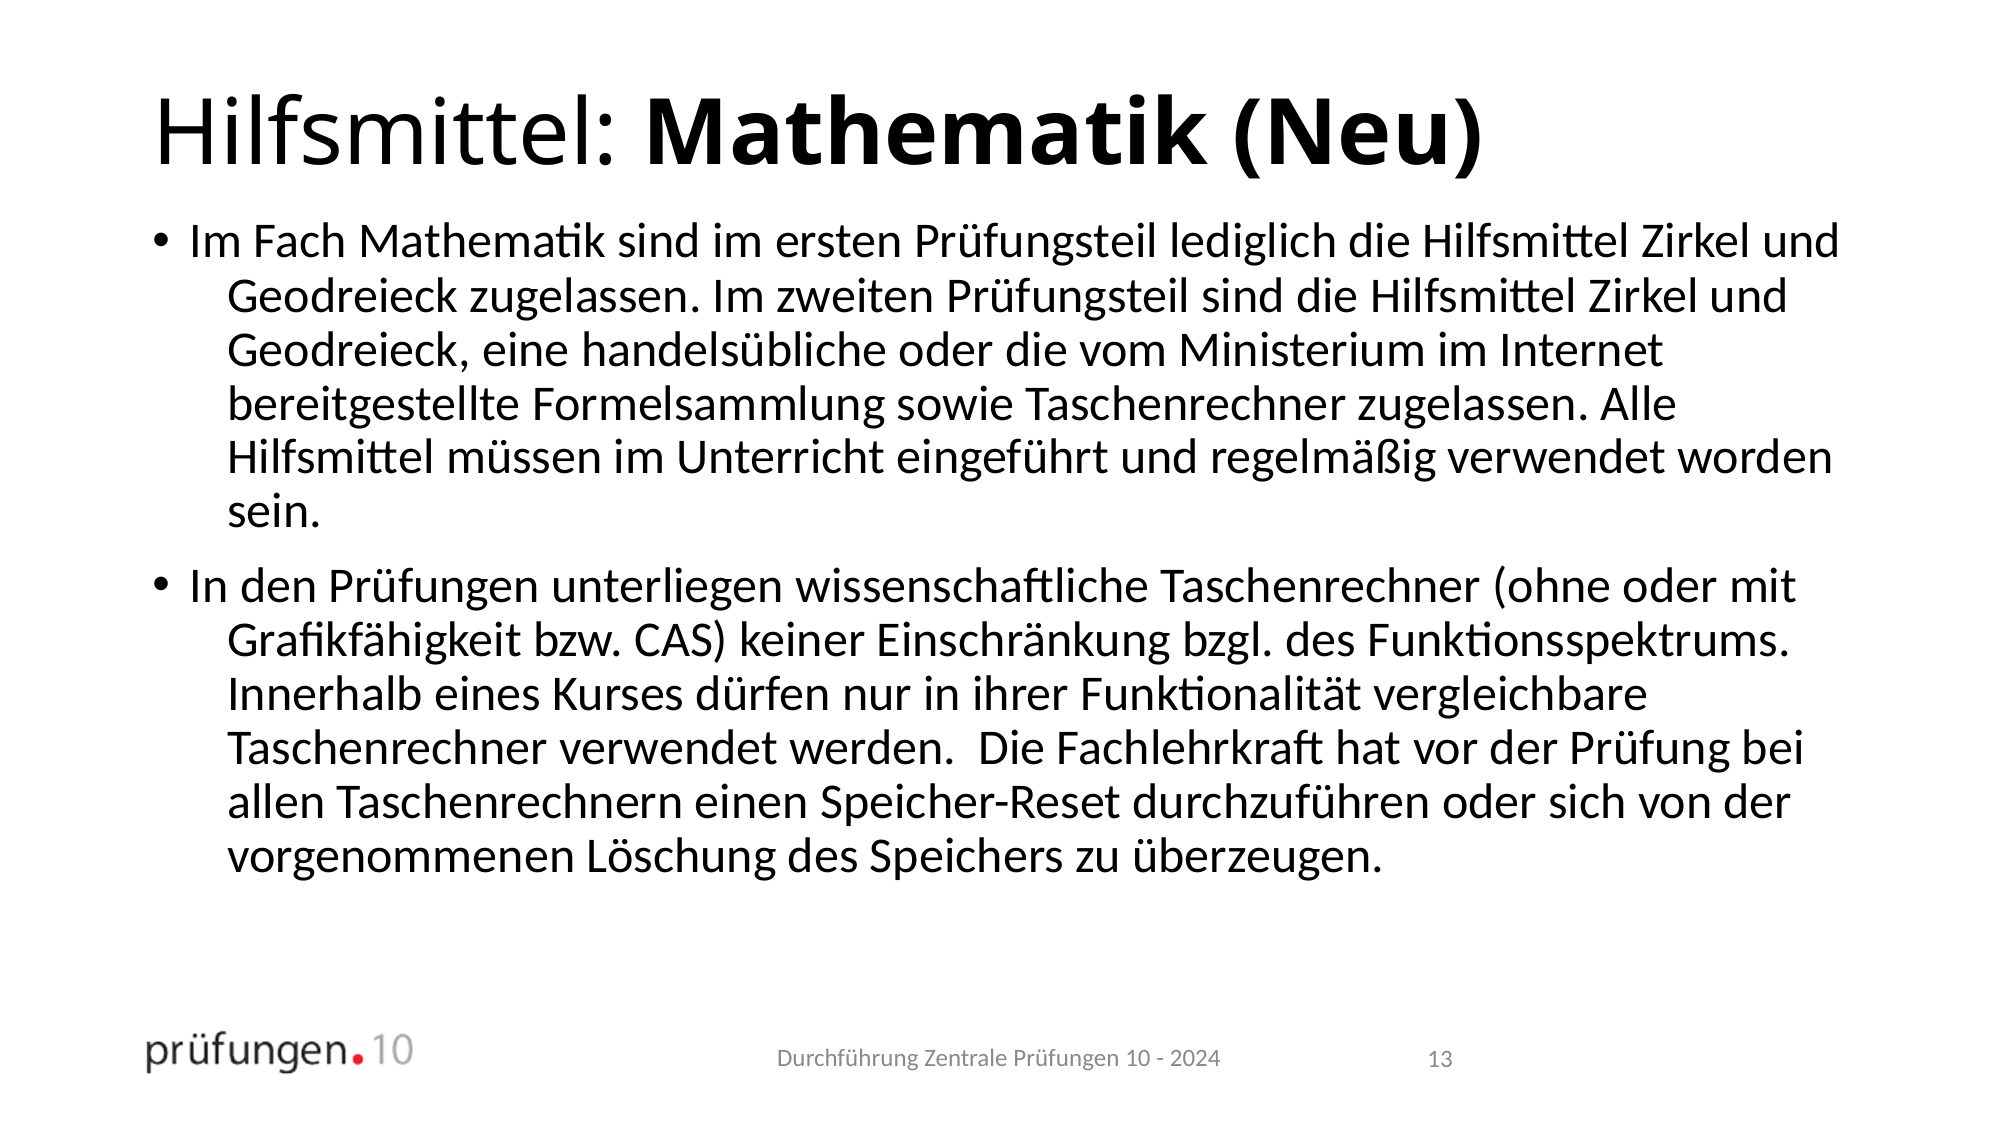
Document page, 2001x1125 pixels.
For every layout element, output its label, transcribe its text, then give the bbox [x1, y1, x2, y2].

text_box [1412, 1027, 1863, 1088]
title Hilfsmittel: Mathematik (Neu) [137, 77, 1863, 193]
list Im Fach Mathematik sind im ersten Prüfungsteil lediglich die Hilfsmittel Zirkel und Geodreieck zugelassen. Im zweiten Prüfungsteil sind die Hilfsmittel Zirkel und Geodreieck, eine handelsübliche oder die vom Ministerium im Internet bereitgestellte Formelsammlung sowie Taschenrechner zugelassen. Alle Hilfsmittel müssen im Unterricht eingeführt und regelmäßig verwendet worden sein. In den Prüfungen unterliegen wissenschaftliche Taschenrechner (ohne oder mit Grafikfähigkeit bzw. CAS) keiner Einschränkung bzgl. des Funktionsspektrums. Innerhalb eines Kurses dürfen nur in ihrer Funktionalität vergleichbare Taschenrechner verwendet werden. Die Fachlehrkraft hat vor der Prüfung bei allen Taschenrechnern einen Speicher-Reset durchzuführen oder sich von der vorgenommenen Löschung des Speichers zu überzeugen. [137, 207, 1863, 1014]
